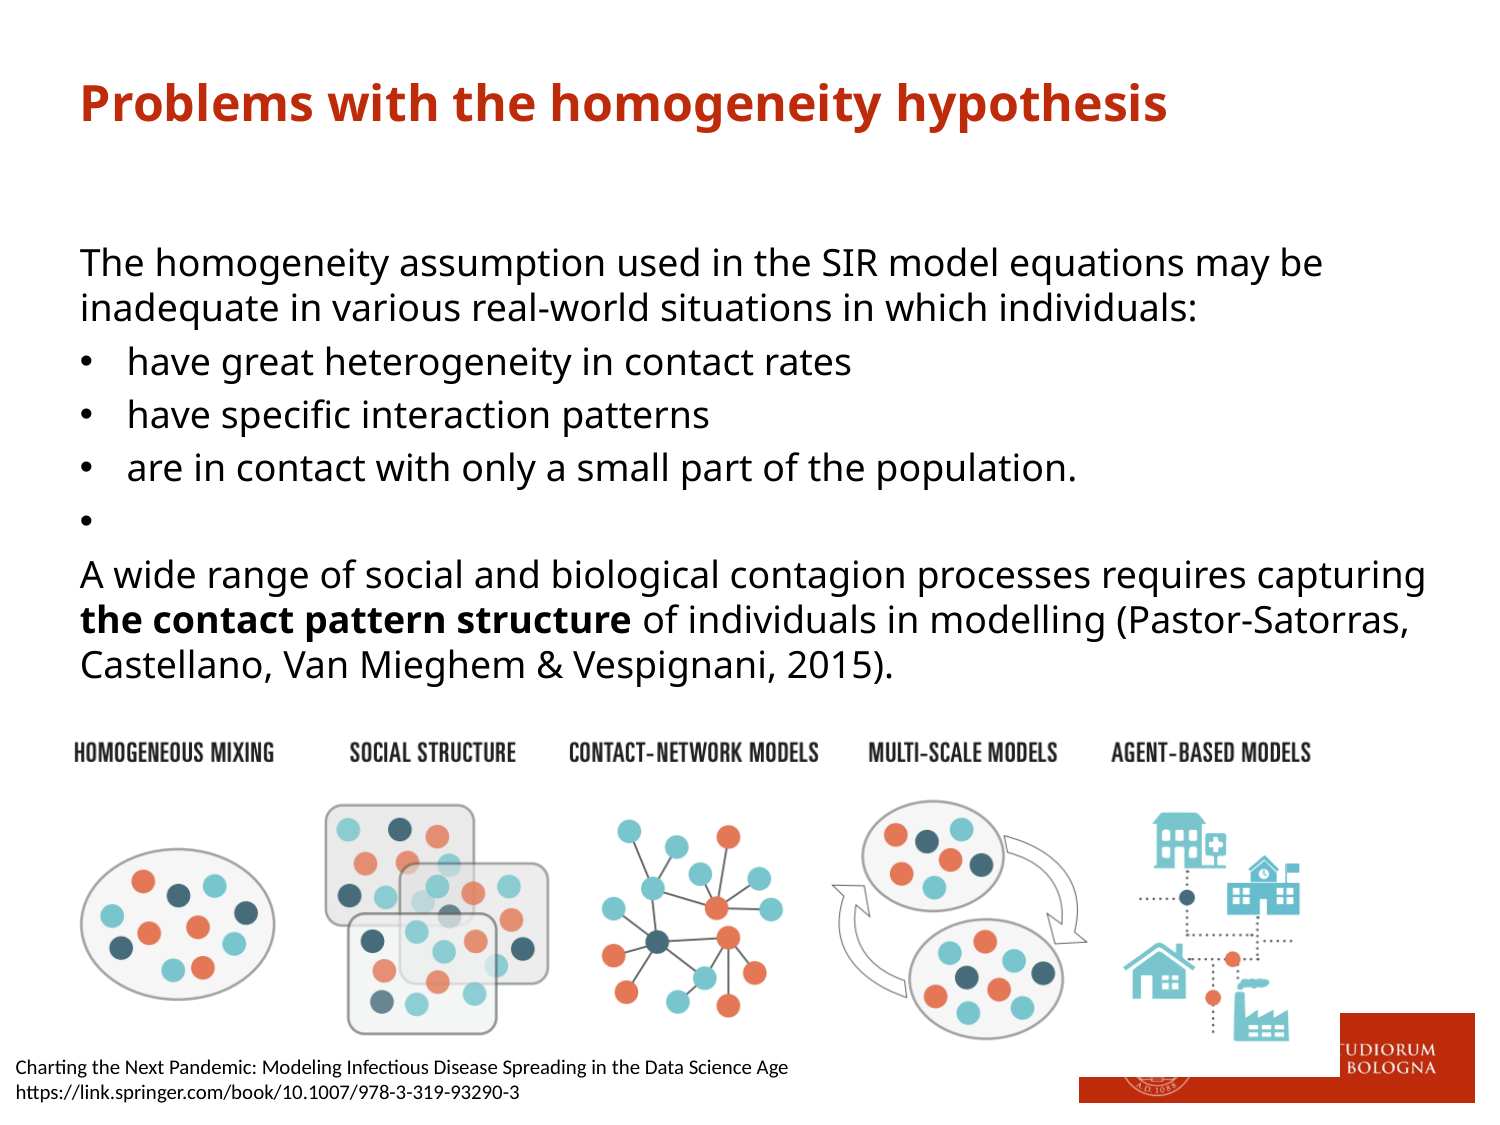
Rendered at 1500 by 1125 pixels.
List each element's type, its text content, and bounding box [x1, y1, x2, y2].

text_box Charting the Next Pandemic: Modeling Infectious Disease Spreading in the Data Science Age https://link.springer.com/book/10.1007/978-3-319-93290-3 [0, 1045, 952, 1125]
list Problems with the homogeneity hypothesis [64, 78, 1447, 185]
picture [64, 709, 1340, 1077]
list The homogeneity assumption used in the SIR model equations may be inadequate in various real-world situations in which individuals: have great heterogeneity in contact rates have specific interaction patterns are in contact with only a small part of the population. A wide range of social and biological contagion processes requires capturing the contact pattern structure of individuals in modelling (Pastor-Satorras, Castellano, Van Mieghem & Vespignani, 2015). Hence Network Science [64, 231, 1447, 988]
